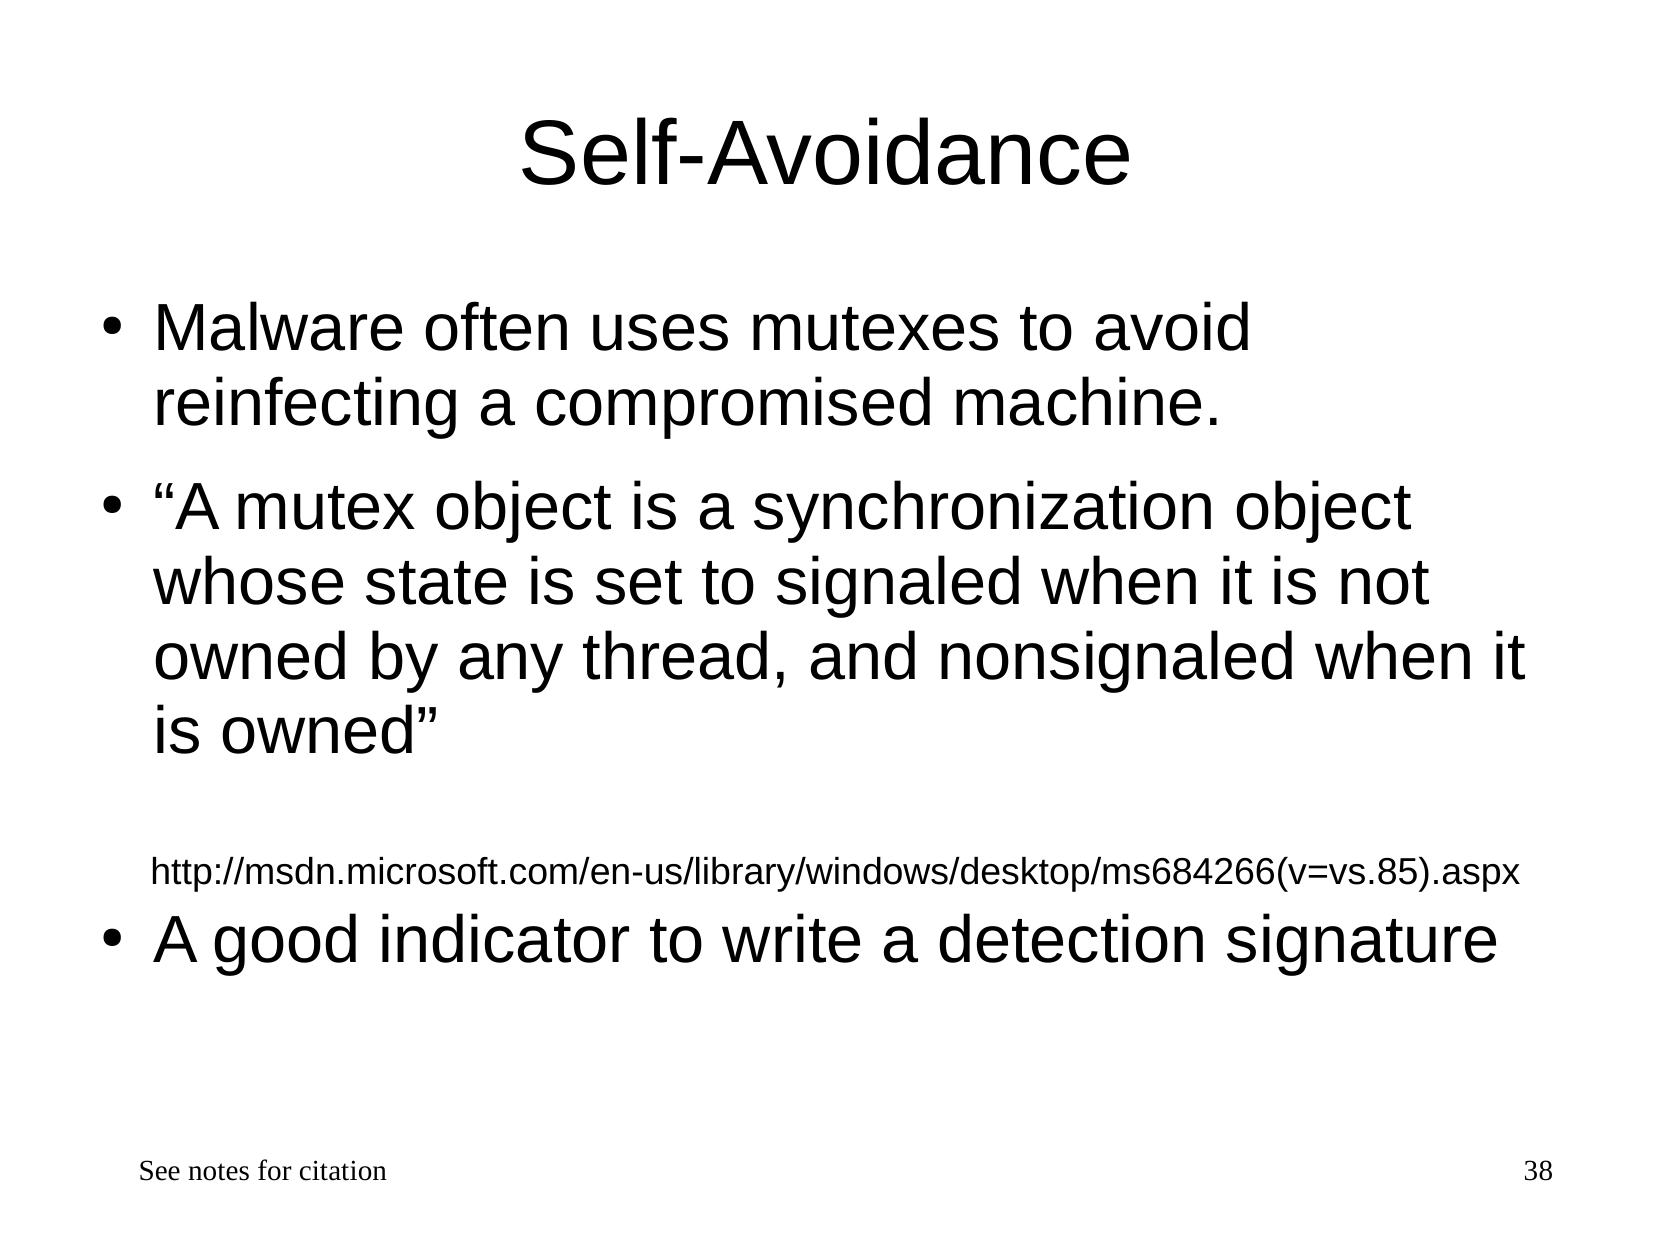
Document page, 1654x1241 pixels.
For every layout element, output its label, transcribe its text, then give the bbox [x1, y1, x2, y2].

text_box http://msdn.microsoft.com/en-us/library/windows/desktop/ms684266(v=vs.85).aspx [135, 843, 1538, 901]
title Self-Avoidance [82, 49, 1571, 257]
list Malware often uses mutexes to avoid reinfecting a compromised machine. “A mutex object is a synchronization object whose state is set to signaled when it is not owned by any thread, and nonsignaled when it is owned” A good indicator to write a detection signature [82, 290, 1576, 1126]
